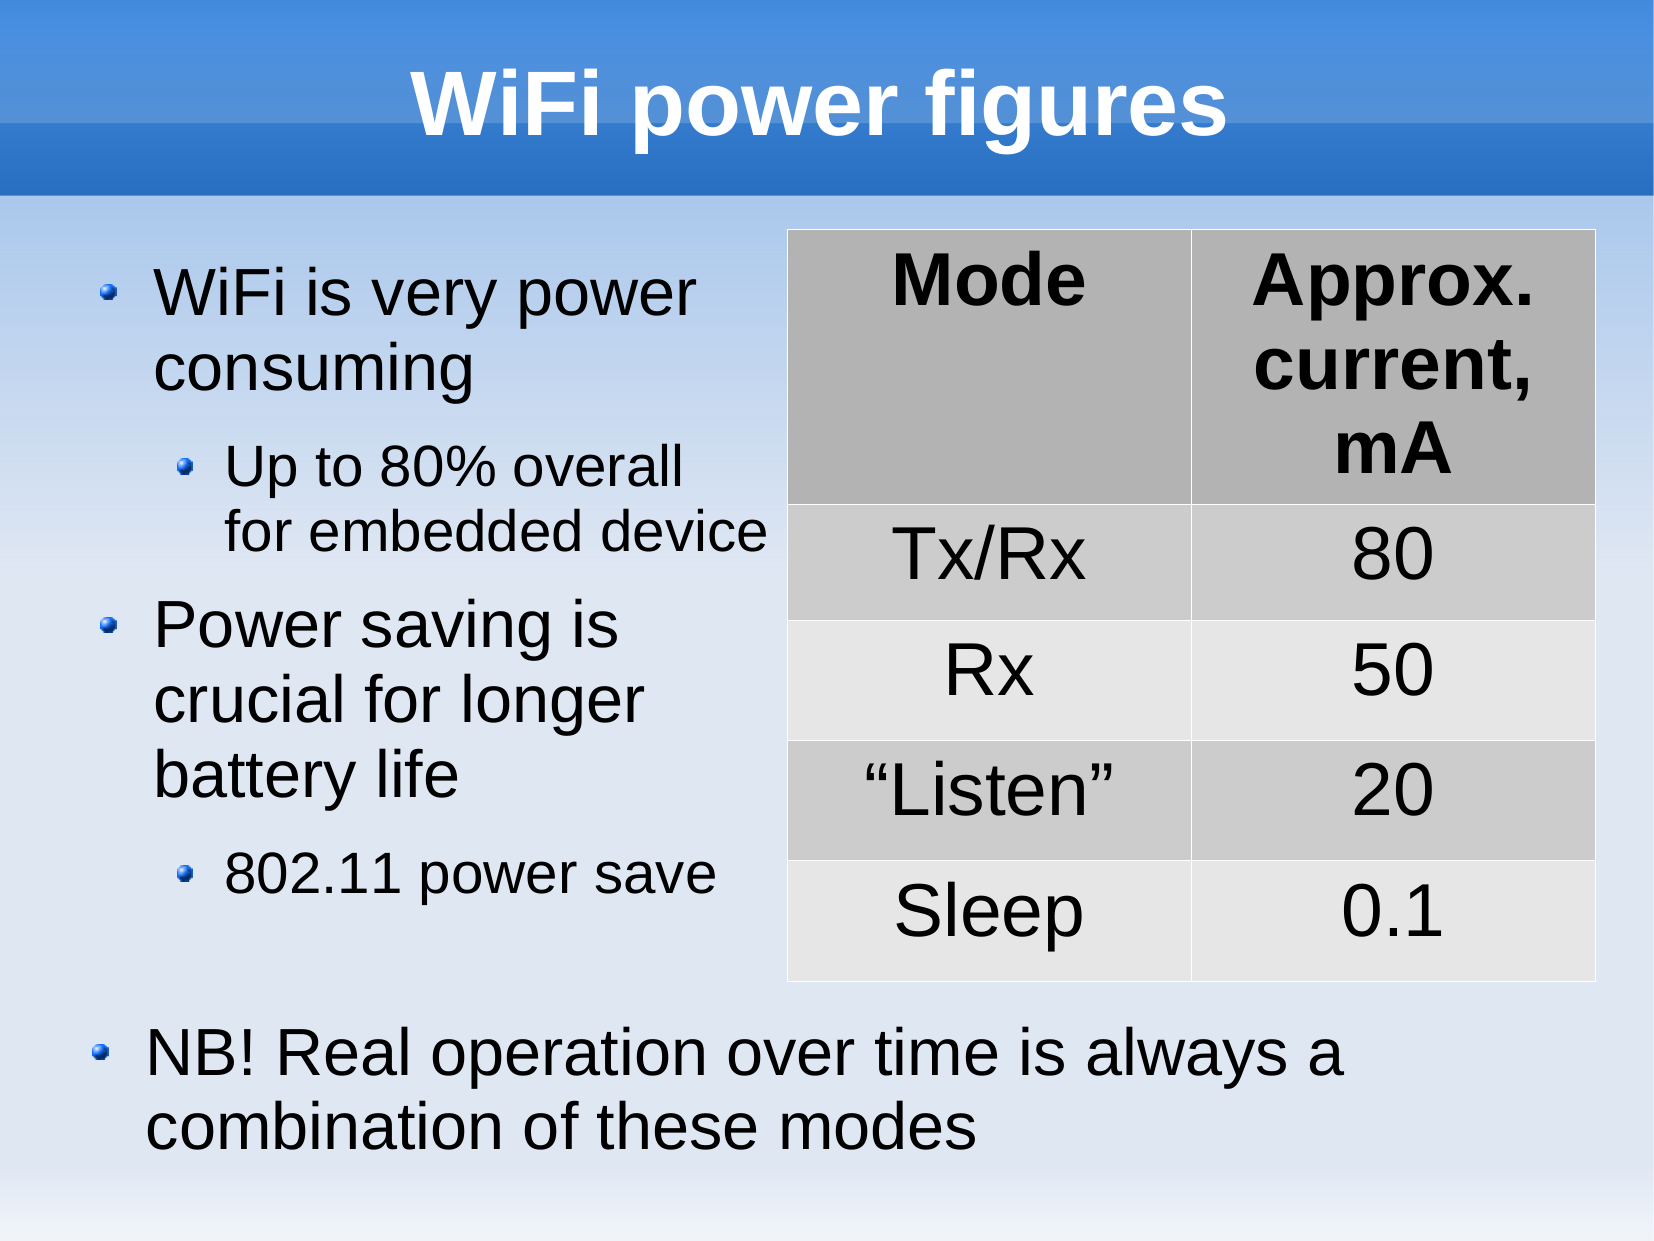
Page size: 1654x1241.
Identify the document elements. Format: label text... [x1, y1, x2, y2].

list NB! Real operation over time is always a combination of these modes [75, 1014, 1613, 1201]
table_header Mode [788, 230, 1191, 504]
table_cell Rx [788, 621, 1191, 740]
title WiFi power figures [76, 0, 1565, 208]
list WiFi is very power consuming Up to 80% overall for embedded device Power saving is crucial for longer battery life 802.11 power save [82, 582, 788, 1013]
table_header Approx. current, mA [1192, 230, 1595, 504]
table_cell 80 [1192, 505, 1595, 620]
table_cell Tx/Rx [788, 505, 1191, 620]
list [82, 455, 788, 582]
table_cell 0.1 [1192, 861, 1595, 981]
list WiFi is very power consuming Up to 80% overall for embedded device Power saving is crucial for longer battery life 802.11 power save [82, 254, 787, 455]
table_cell “Listen” [788, 741, 1191, 860]
picture [0, 0, 1654, 1241]
table_cell Sleep [788, 861, 1191, 981]
table_cell 20 [1192, 741, 1595, 860]
table_cell 50 [1192, 621, 1595, 740]
